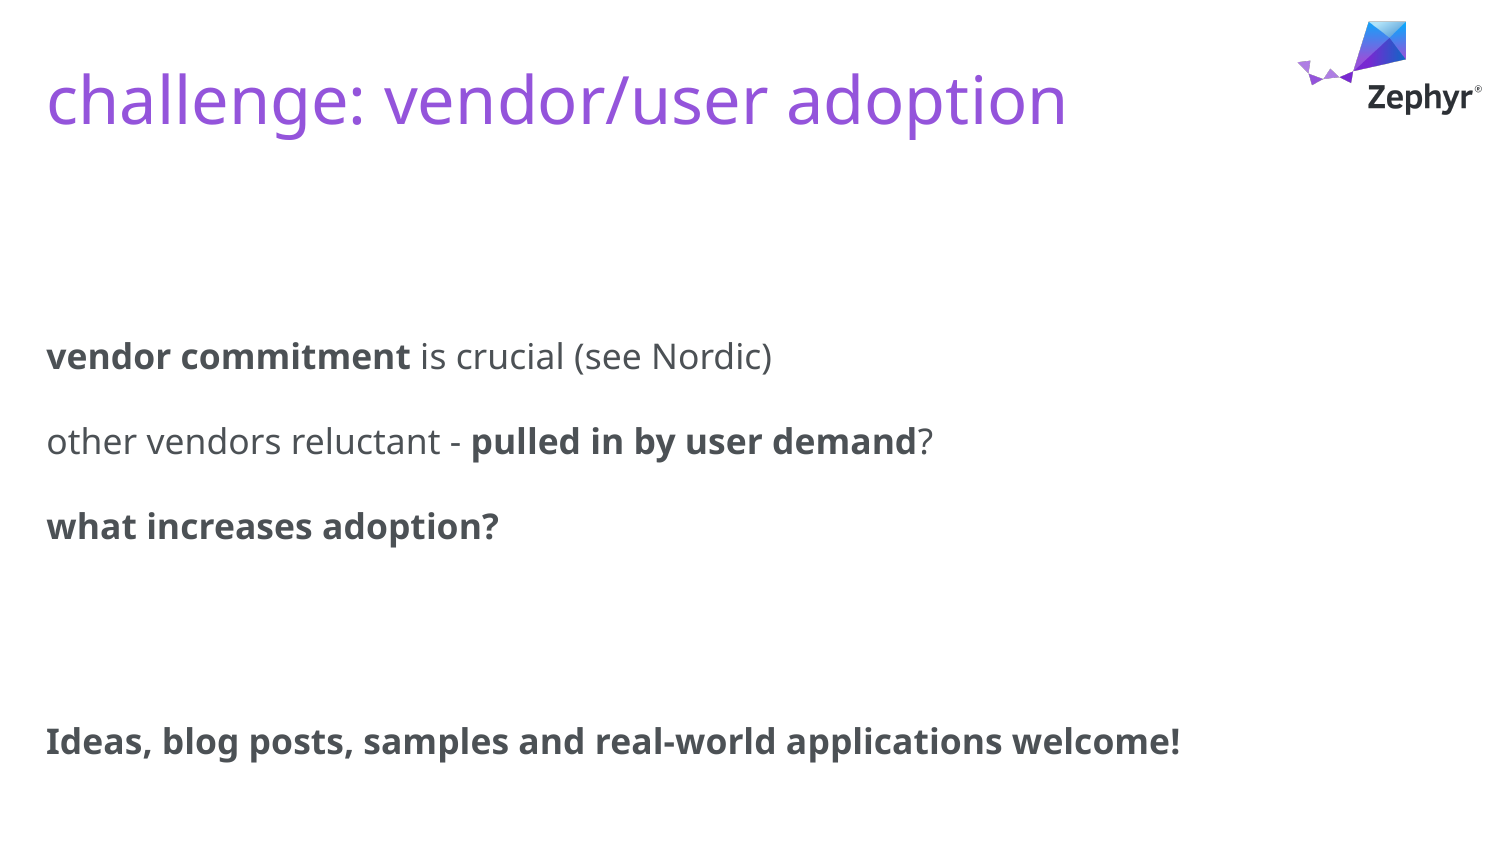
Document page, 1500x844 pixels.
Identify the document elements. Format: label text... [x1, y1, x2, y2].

title challenge: vendor/user adoption [31, 38, 1382, 145]
text_box Ideas, blog posts, samples and real-world applications welcome! [31, 661, 1480, 777]
picture [1294, 15, 1485, 122]
list vendor commitment is crucial (see Nordic) other vendors reluctant - pulled in by user demand? what increases adoption? [31, 276, 1495, 535]
